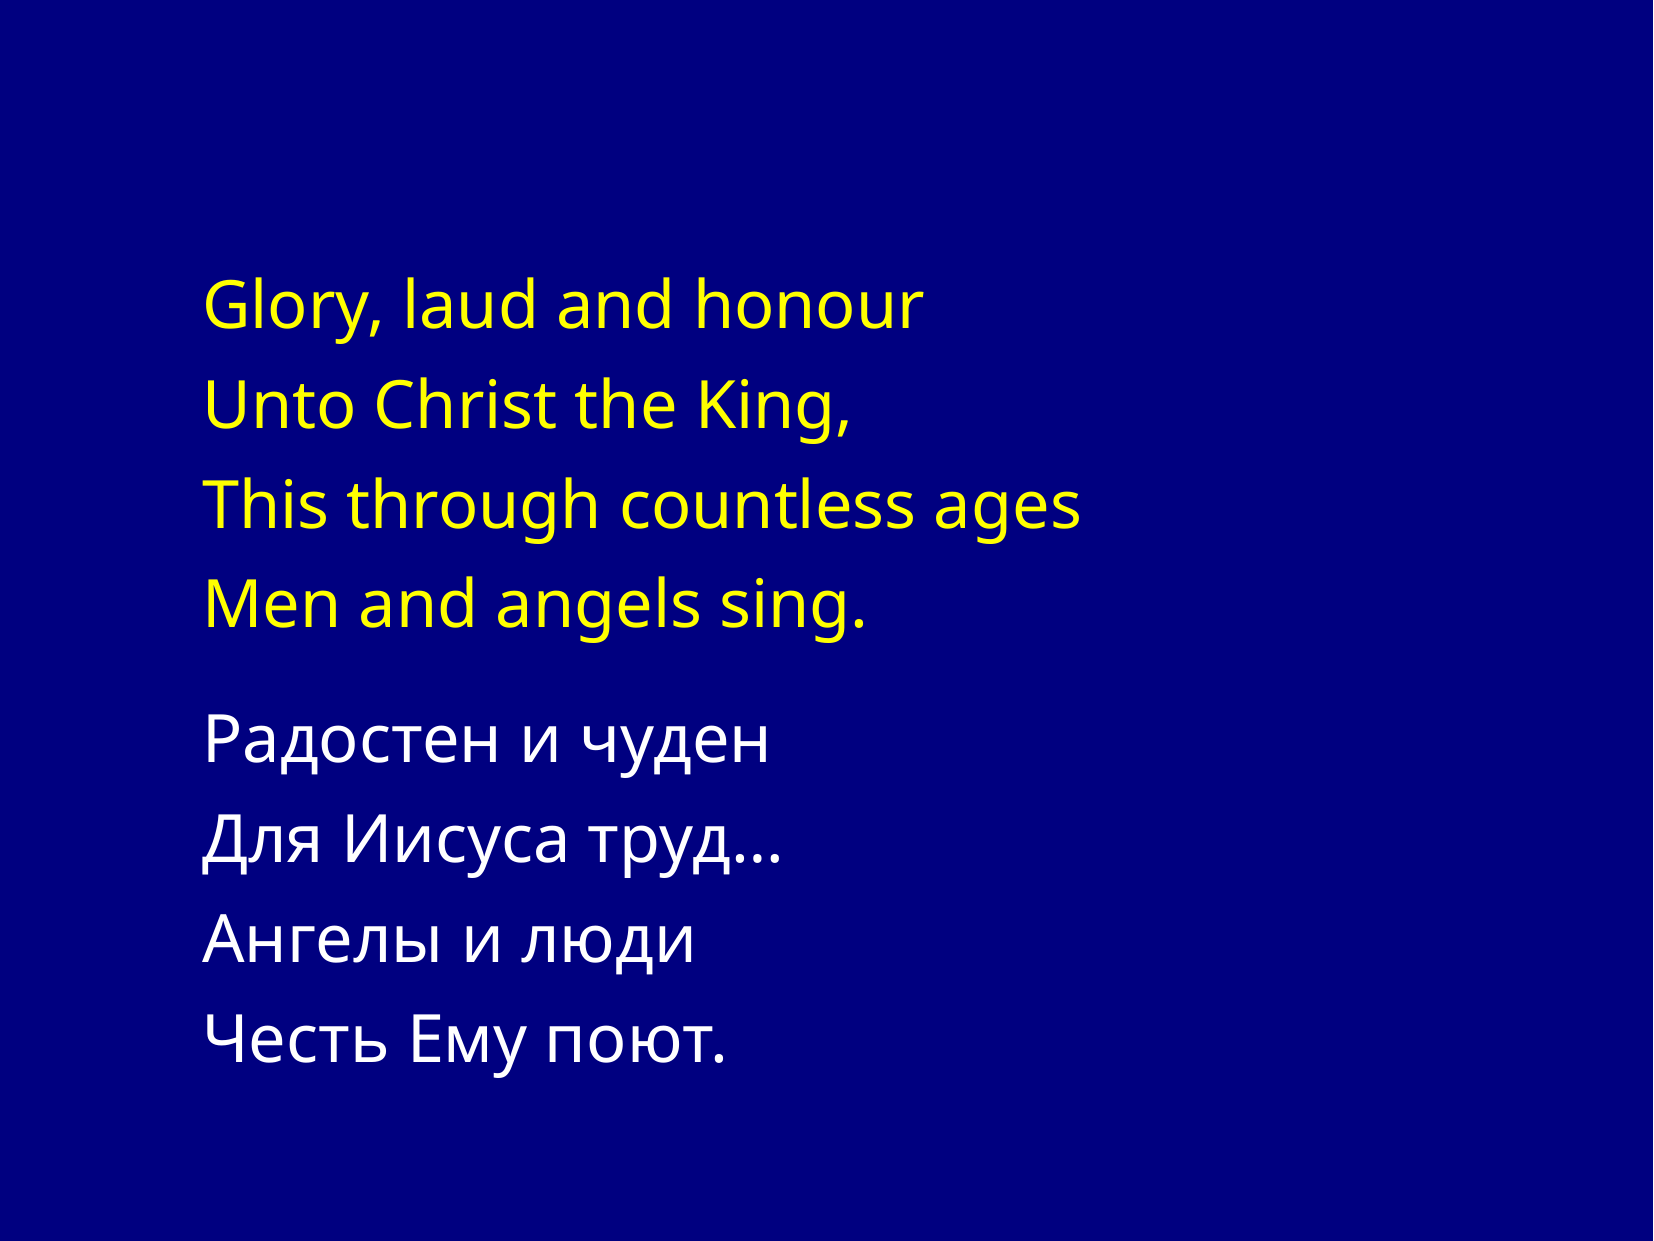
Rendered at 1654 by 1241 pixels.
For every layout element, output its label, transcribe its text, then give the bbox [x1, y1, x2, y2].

text_box Glory, laud and honour Unto Christ the King, This through countless ages Men and angels sing. [75, 150, 1576, 638]
text_box Радостен и чуден Для Иисуса труд… Ангелы и люди Честь Ему поют. [75, 675, 1576, 1163]
